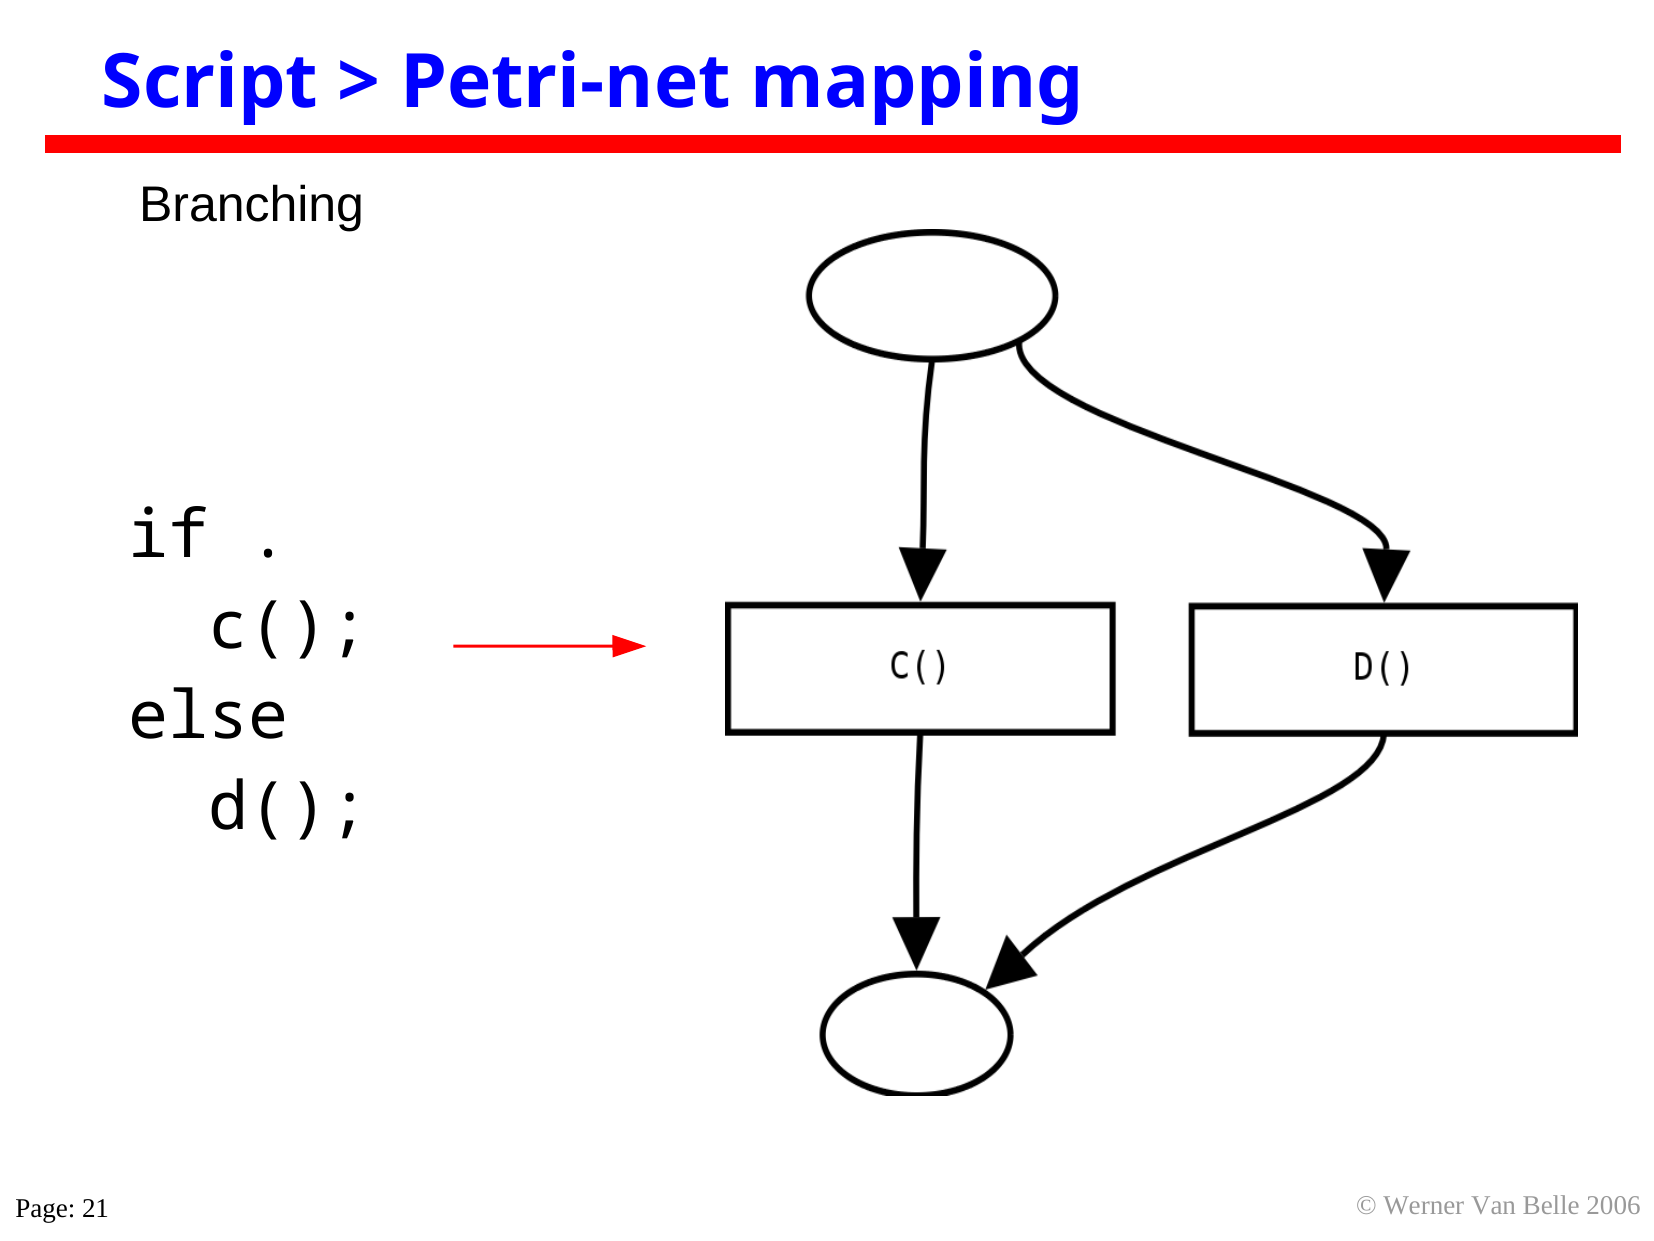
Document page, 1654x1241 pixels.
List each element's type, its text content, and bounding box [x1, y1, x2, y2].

text_box if . c(); else d(); [128, 486, 369, 789]
list Branching [121, 175, 1534, 1127]
title Script > Petri-net mapping [101, 27, 1514, 130]
picture [725, 229, 1578, 1096]
